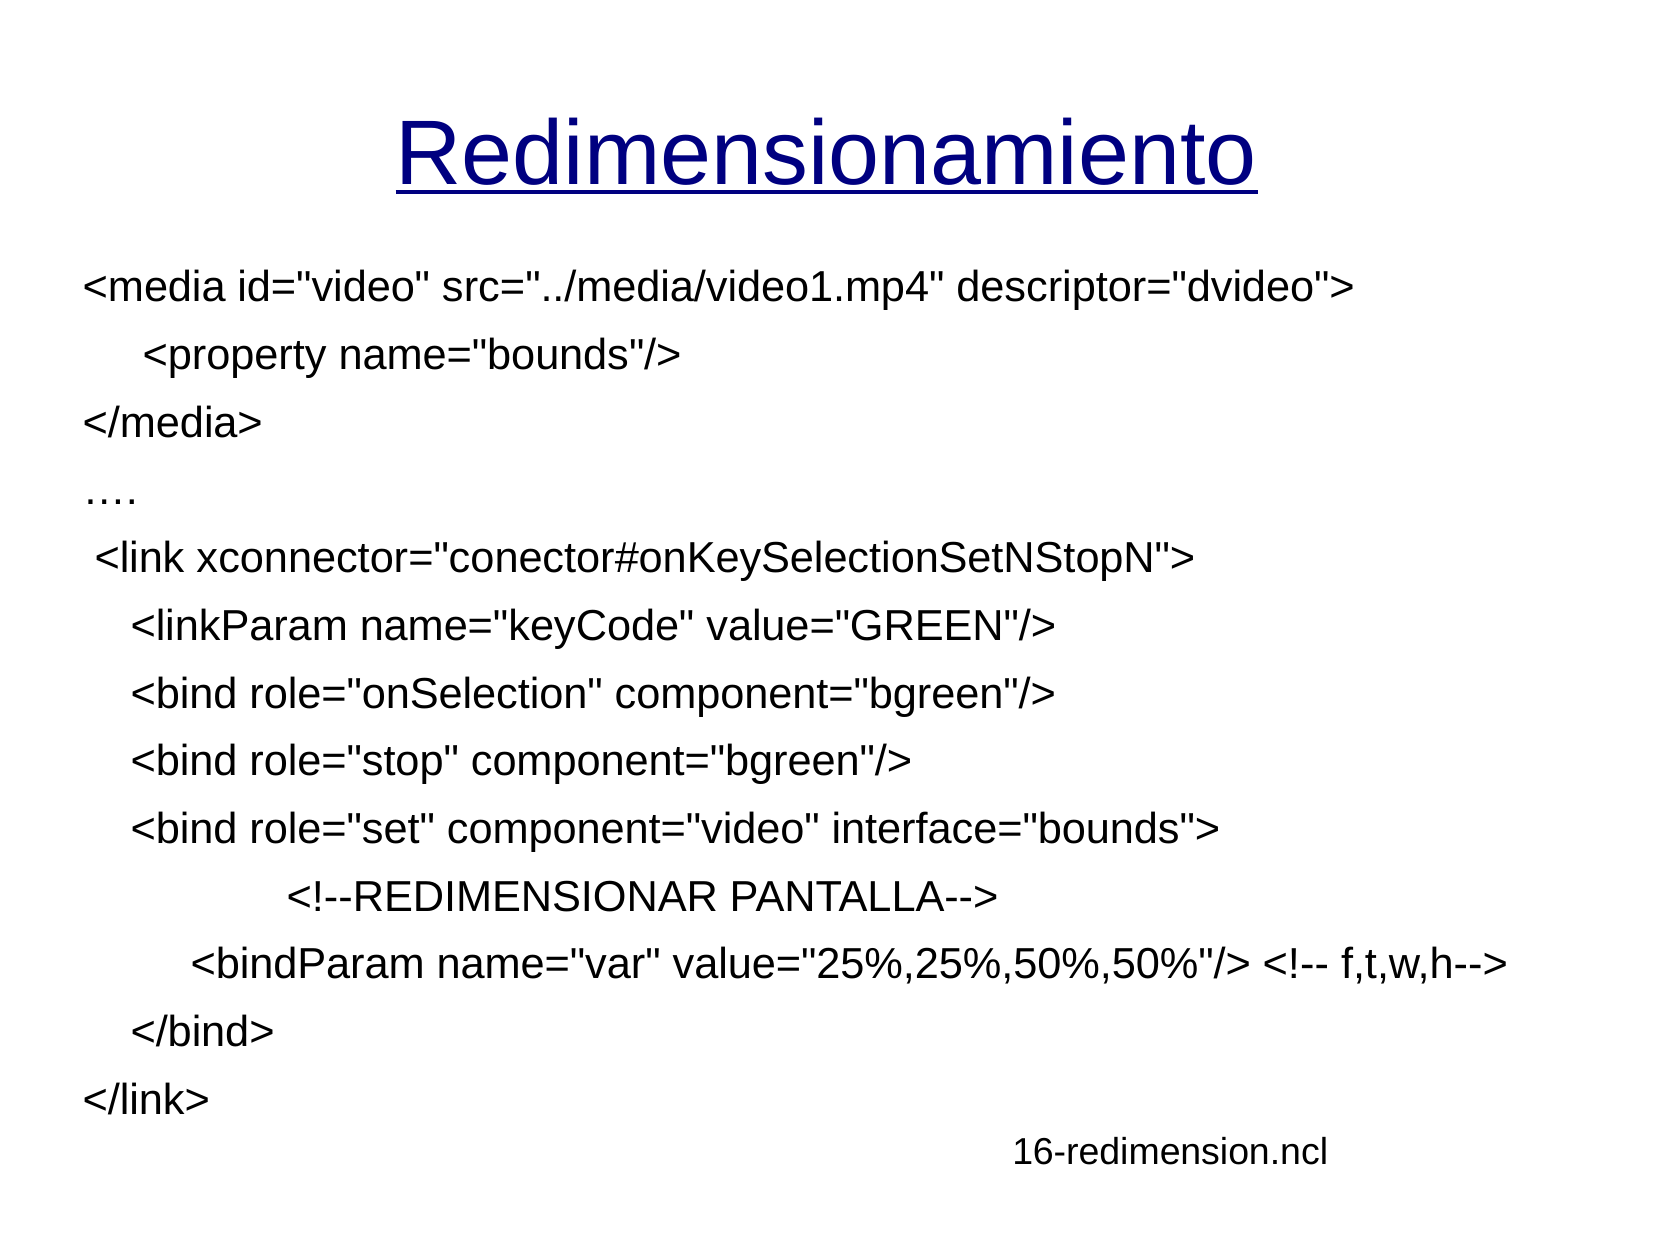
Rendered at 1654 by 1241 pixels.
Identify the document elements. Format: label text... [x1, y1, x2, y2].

list <media id="video" src="../media/video1.mp4" descriptor="dvideo"> <property name="bounds"/> </media> …. <link xconnector="conector#onKeySelectionSetNStopN"> <linkParam name="keyCode" value="GREEN"/> <bind role="onSelection" component="bgreen"/> <bind role="stop" component="bgreen"/> <bind role="set" component="video" interface="bounds"> <!--REDIMENSIONAR PANTALLA--> <bindParam name="var" value="25%,25%,50%,50%"/> <!-- f,t,w,h--> </bind> </link> [82, 262, 1538, 1130]
title Redimensionamiento [82, 49, 1571, 257]
text_box 16-redimension.ncl [997, 1123, 1344, 1183]
